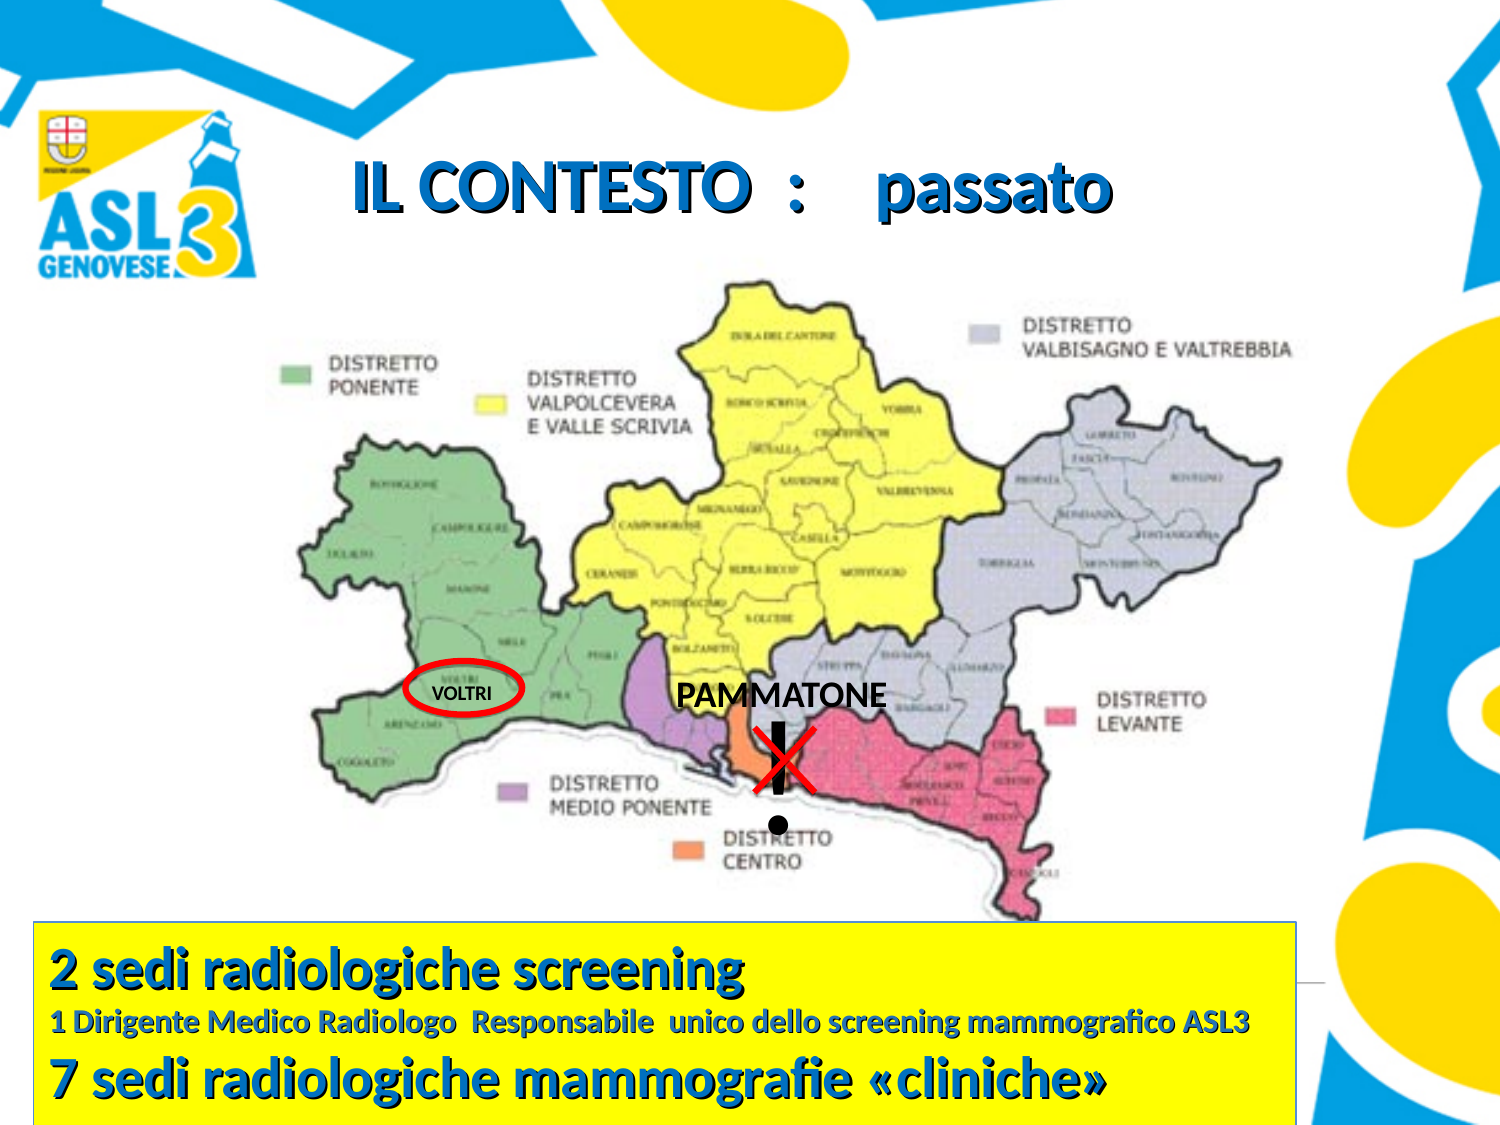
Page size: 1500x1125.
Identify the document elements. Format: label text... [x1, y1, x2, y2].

text_box ! [736, 723, 822, 878]
text_box IL CONTESTO : passato [334, 127, 1500, 234]
picture [265, 218, 1328, 983]
text_box 2 sedi radiologiche screening 1 Dirigente Medico Radiologo Responsabile unico dello screening mammografico ASL3 7 sedi radiologiche mammografie «cliniche» [33, 921, 1296, 1119]
text_box VOLTRI [416, 672, 511, 713]
text_box PAMMATONE [661, 662, 905, 723]
